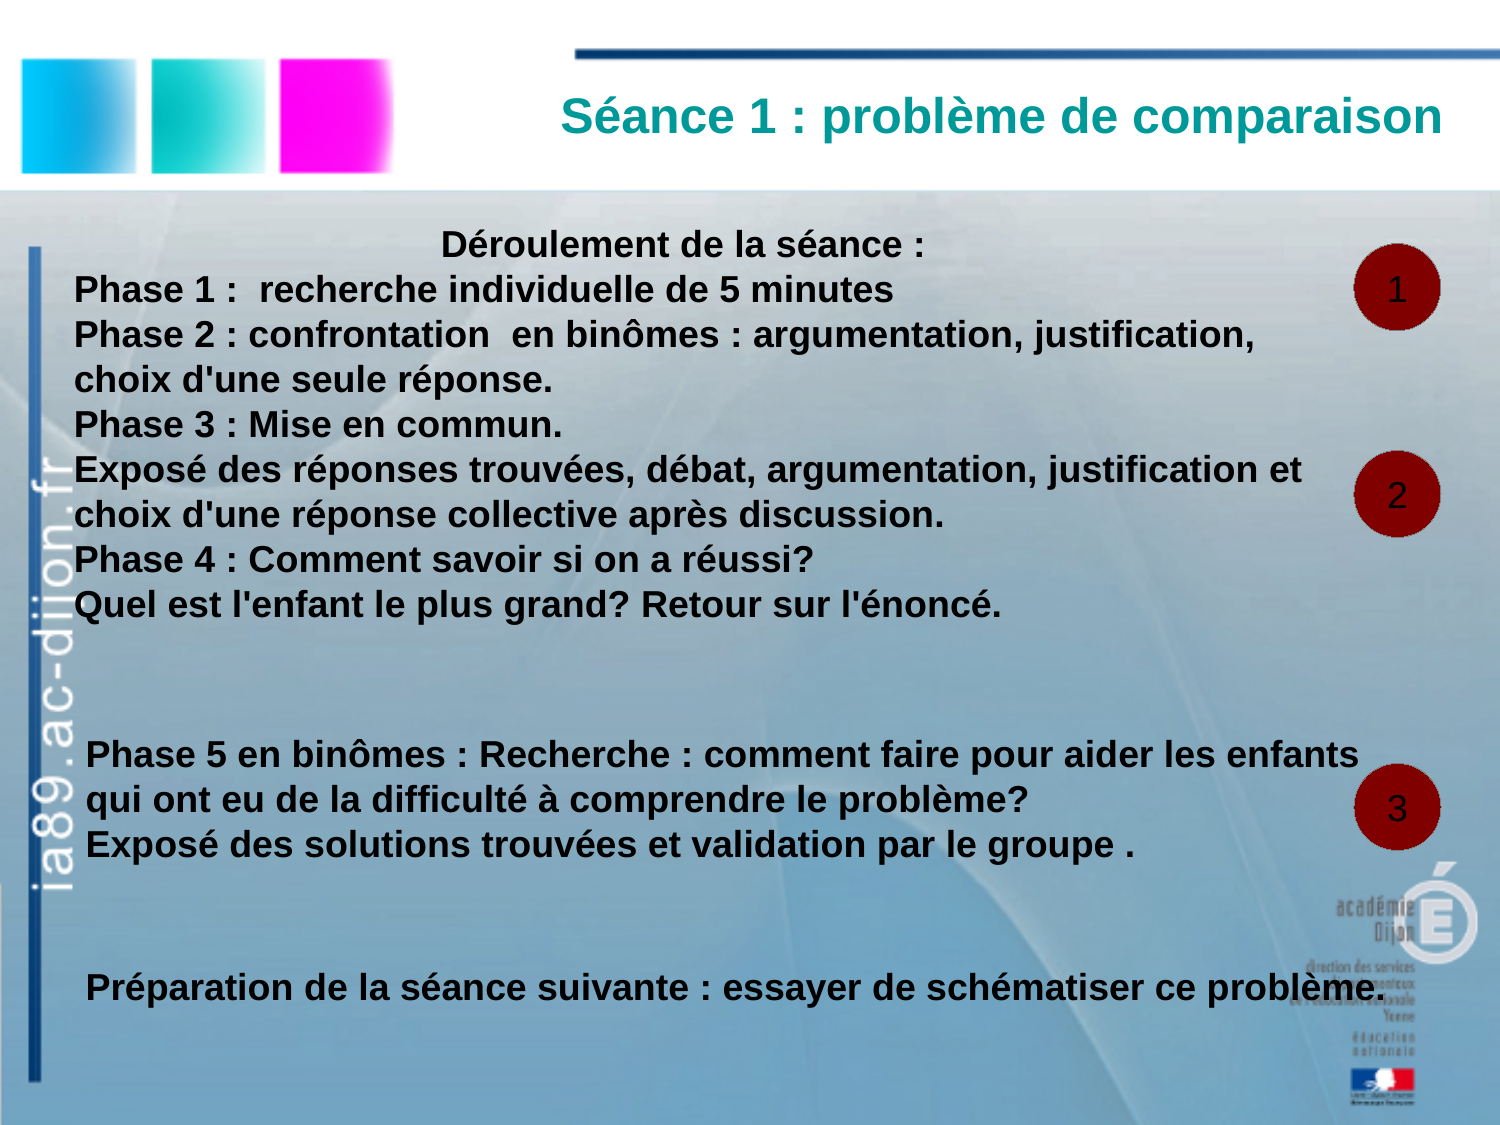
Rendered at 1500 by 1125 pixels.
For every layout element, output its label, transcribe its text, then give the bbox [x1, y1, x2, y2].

text_box 3 [1353, 763, 1442, 851]
text_box Phase 5 en binômes : Recherche : comment faire pour aider les enfants qui ont eu de la difficulté à comprendre le problème? Exposé des solutions trouvées et validation par le groupe . [70, 722, 1394, 873]
text_box 1 [1353, 243, 1441, 331]
text_box Préparation de la séance suivante : essayer de schématiser ce problème. [70, 955, 1477, 1016]
text_box Déroulement de la séance : Phase 1 : recherche individuelle de 5 minutes Phase 2 : confrontation en binômes : argumentation, justification, choix d'une seule réponse. Phase 3 : Mise en commun. Exposé des réponses trouvées, débat, argumentation, justification et choix d'une réponse collective après discussion. Phase 4 : Comment savoir si on a réussi? Quel est l'enfant le plus grand? Retour sur l'énoncé. [59, 212, 1347, 723]
title Séance 1 : problème de comparaison [425, 42, 1459, 185]
text_box 2 [1353, 450, 1442, 538]
picture [0, 0, 1500, 1125]
